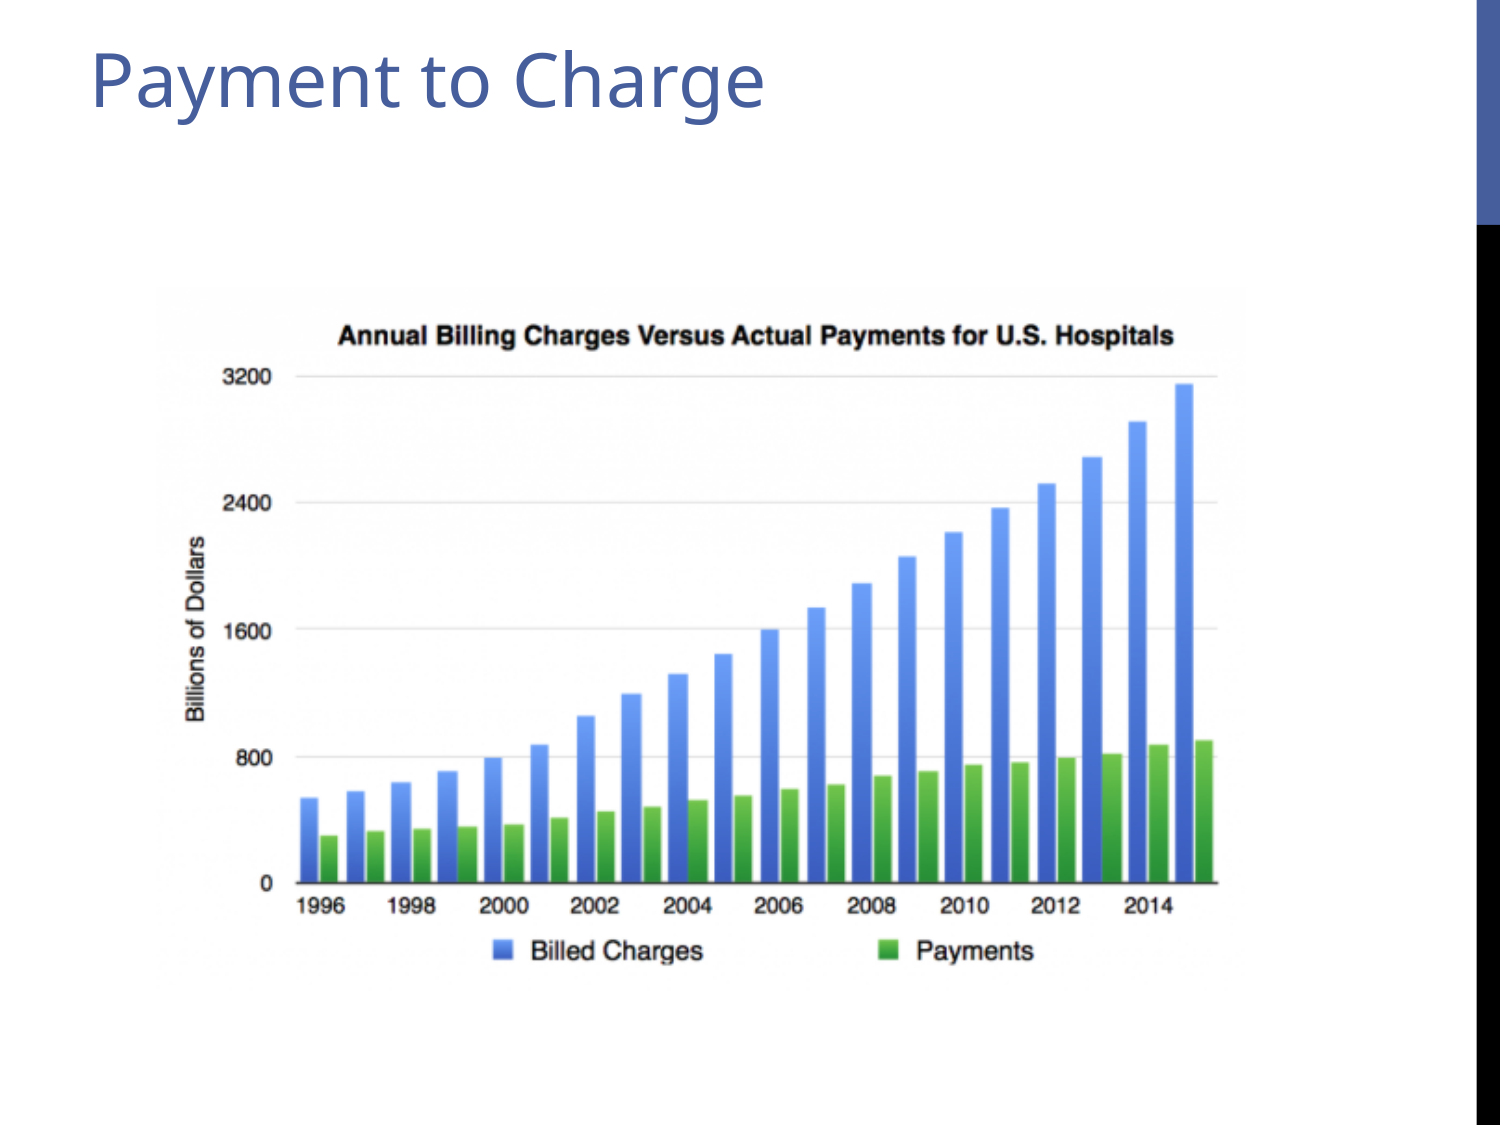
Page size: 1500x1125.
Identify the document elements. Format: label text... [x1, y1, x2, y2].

title Payment to Charge [75, 25, 1025, 250]
picture [154, 287, 1246, 1005]
